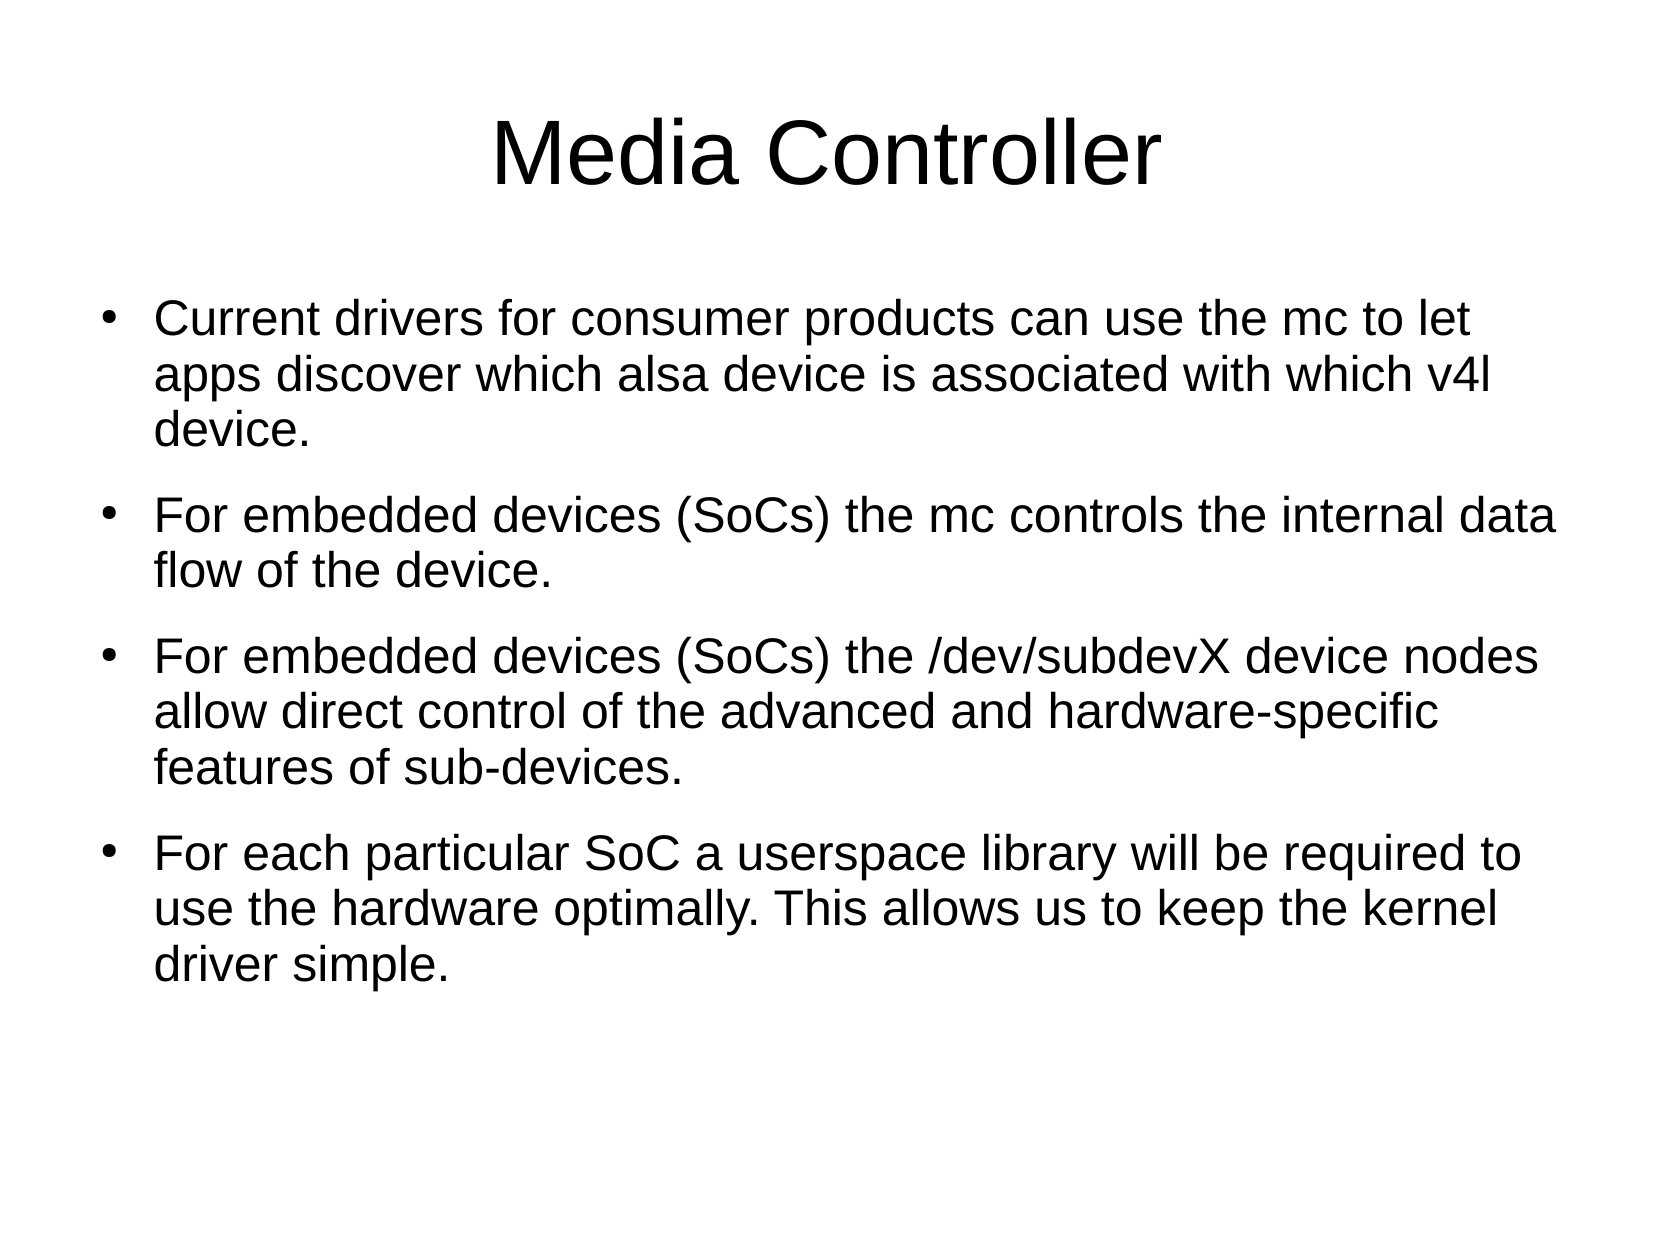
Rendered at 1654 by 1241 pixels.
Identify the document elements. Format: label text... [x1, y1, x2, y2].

list Current drivers for consumer products can use the mc to let apps discover which alsa device is associated with which v4l device. For embedded devices (SoCs) the mc controls the internal data flow of the device. For embedded devices (SoCs) the /dev/subdevX device nodes allow direct control of the advanced and hardware-specific features of sub-devices. For each particular SoC a userspace library will be required to use the hardware optimally. This allows us to keep the kernel driver simple. [82, 290, 1571, 1094]
title Media Controller [82, 56, 1571, 250]
